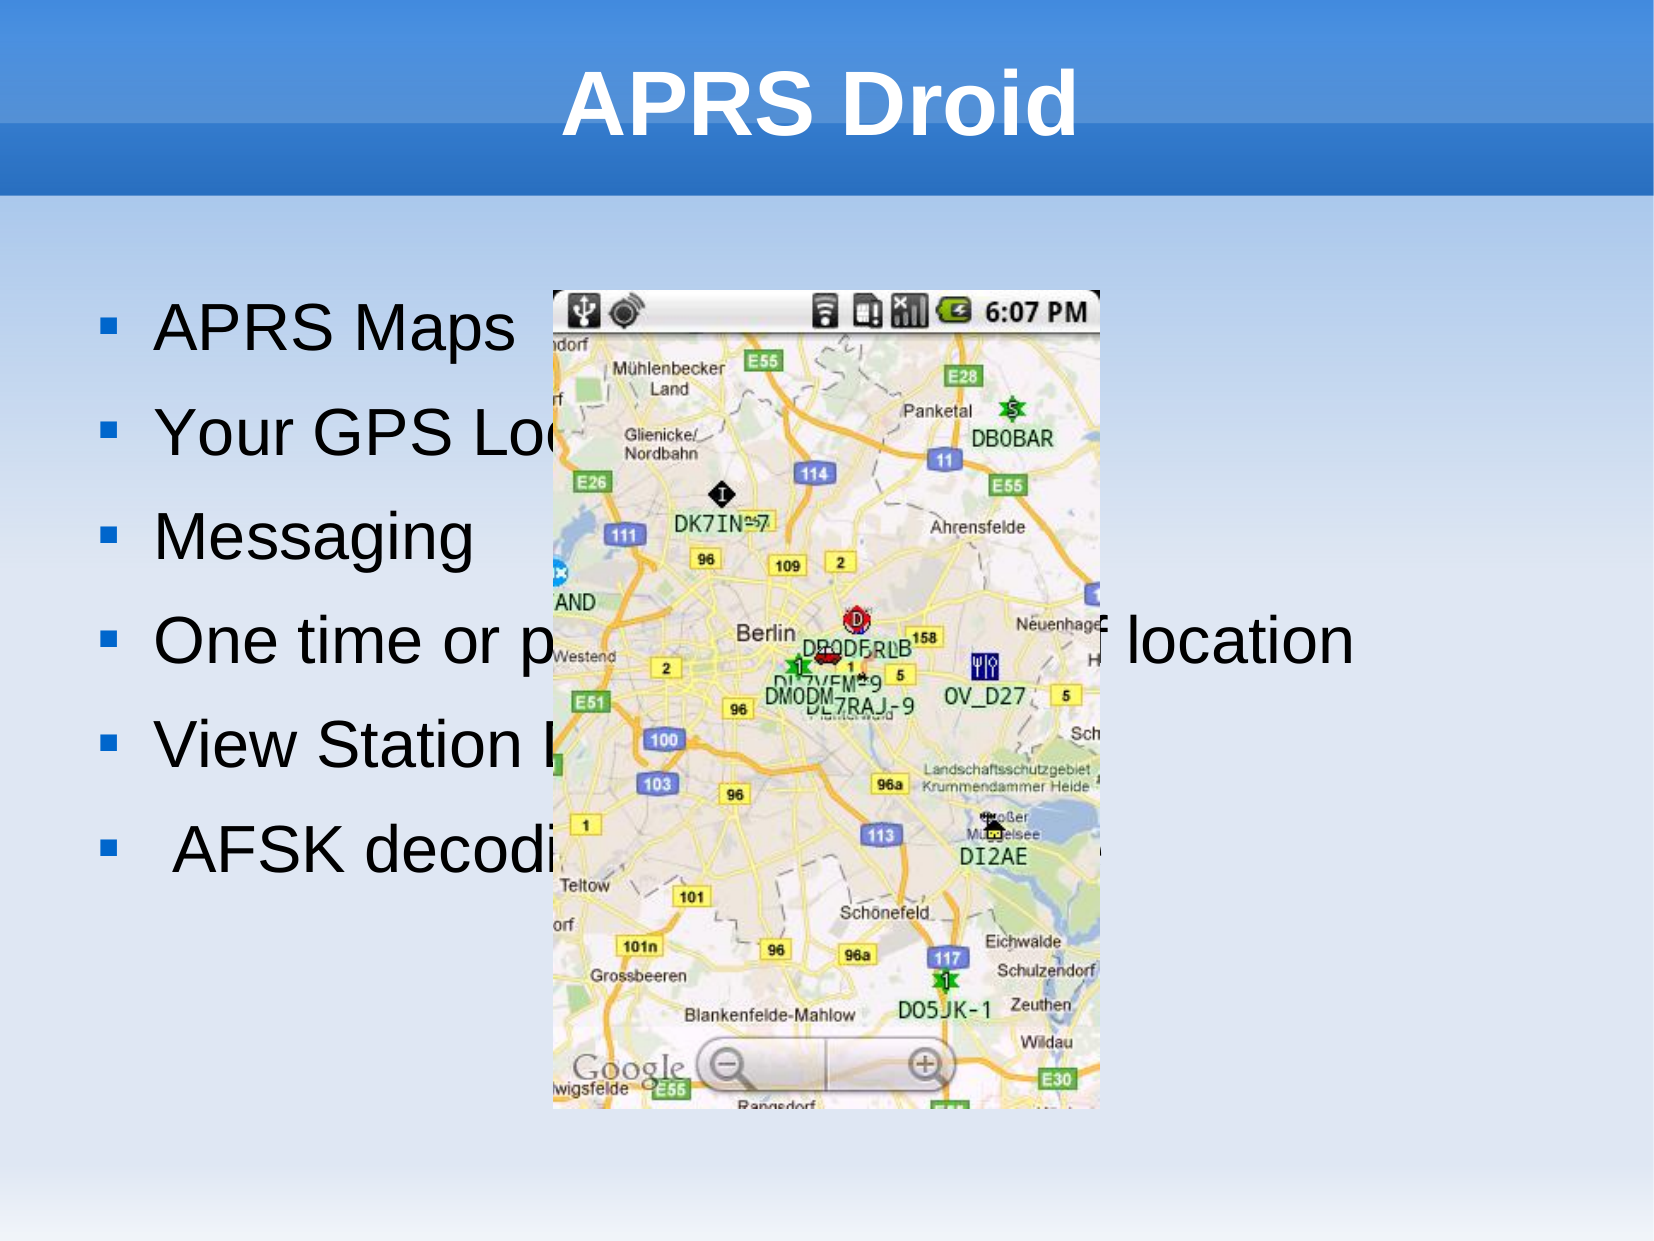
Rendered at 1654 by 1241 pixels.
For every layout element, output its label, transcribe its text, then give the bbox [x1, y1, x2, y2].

picture [0, 0, 1654, 1241]
list APRS Maps Your GPS Location Messaging One time or periodic reporting of location View Station Details AFSK decoding via microphone [82, 290, 553, 1109]
title APRS Droid [76, 0, 1565, 208]
